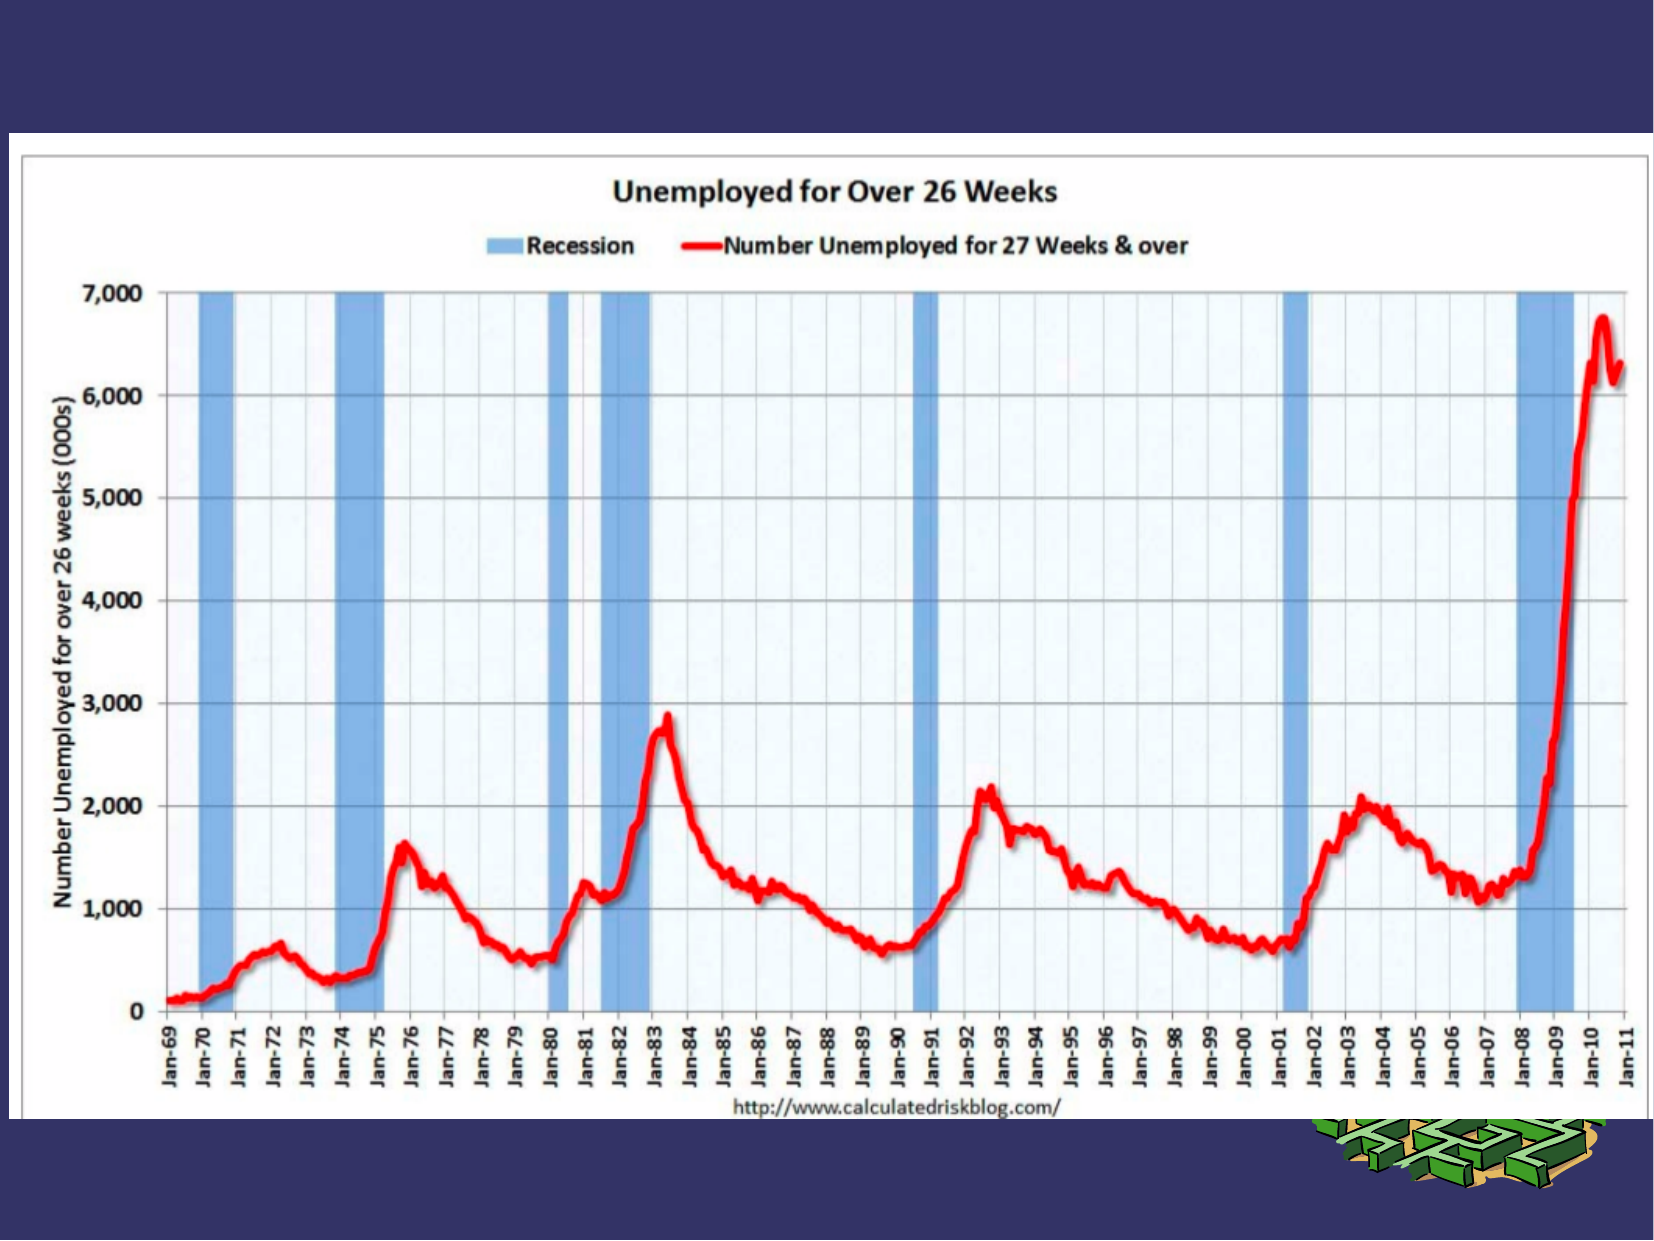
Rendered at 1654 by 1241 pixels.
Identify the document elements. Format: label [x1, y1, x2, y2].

picture [9, 133, 1654, 1119]
